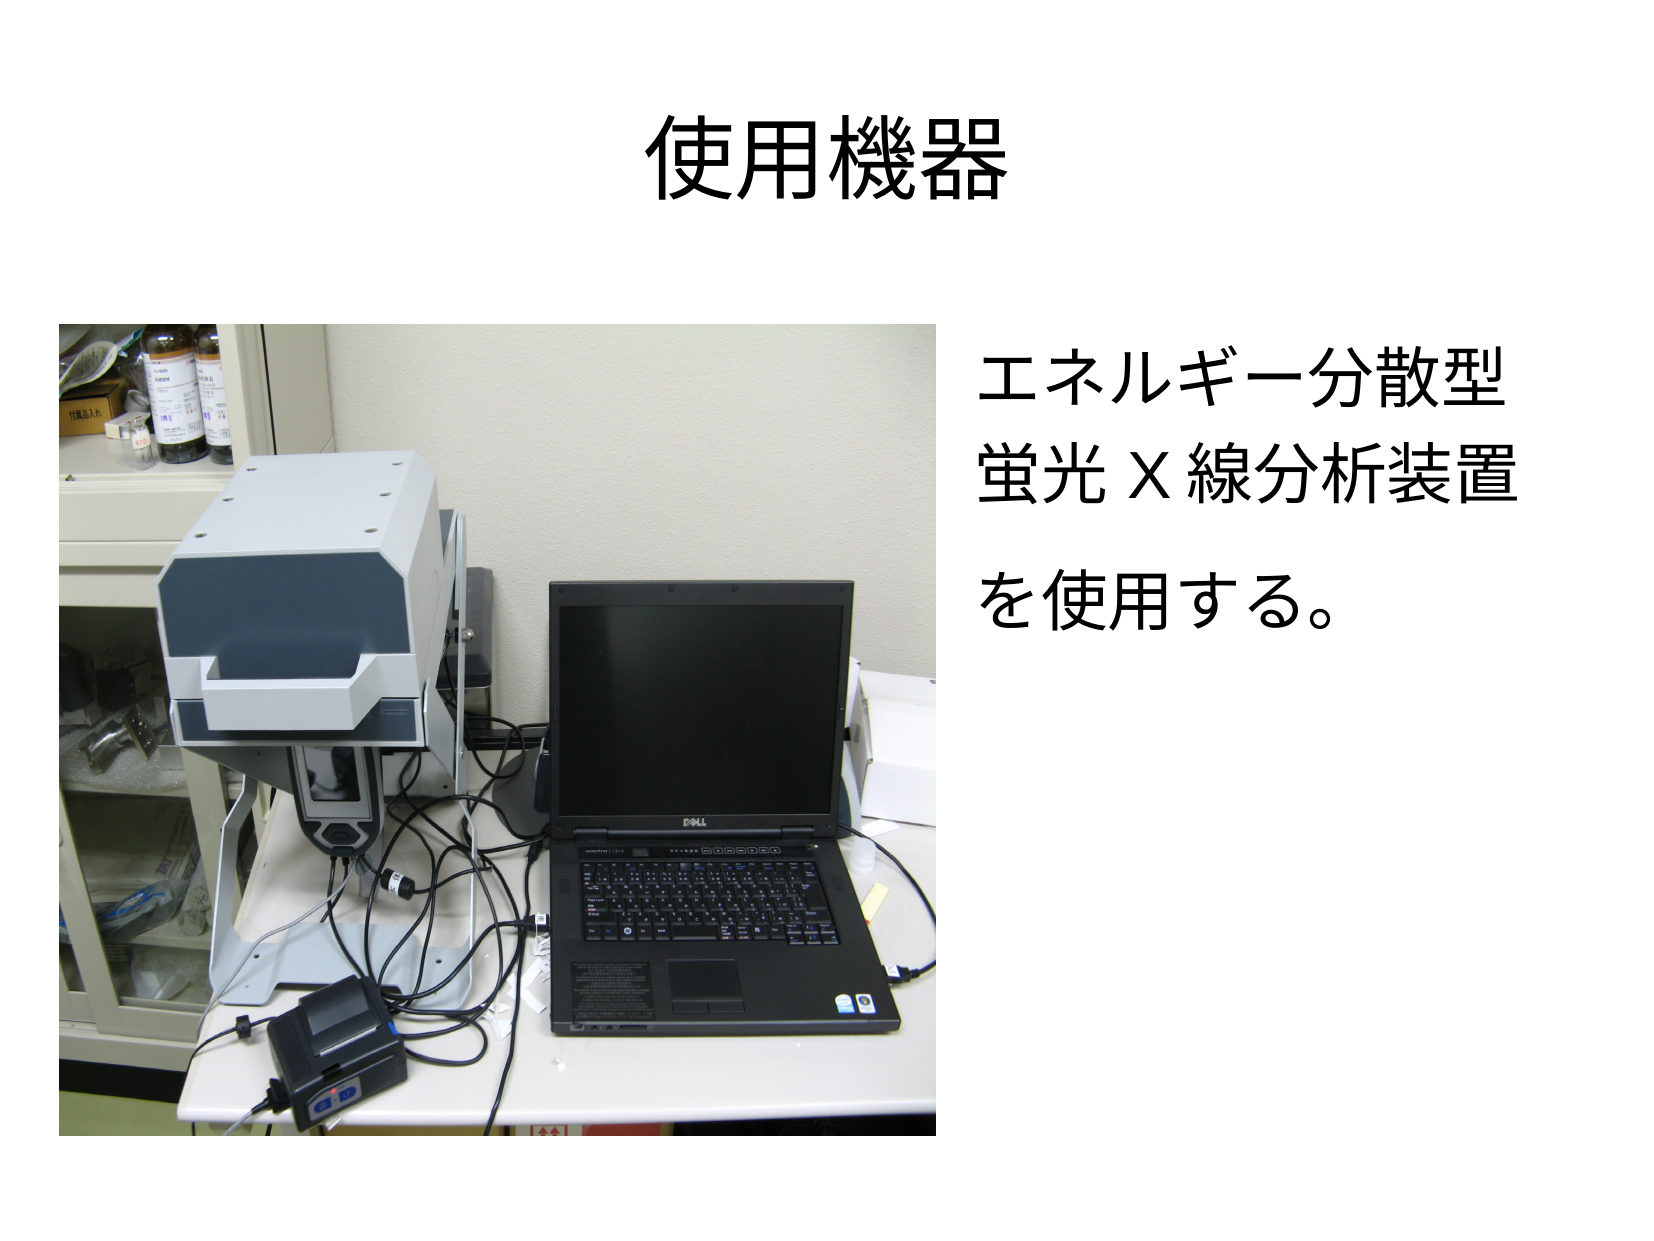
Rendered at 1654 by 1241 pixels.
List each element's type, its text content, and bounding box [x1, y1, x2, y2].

title 使用機器 [82, 49, 1571, 257]
picture [59, 324, 936, 1136]
list エネルギー分散型蛍光X線分析装置 を使用する。 [974, 324, 1571, 975]
